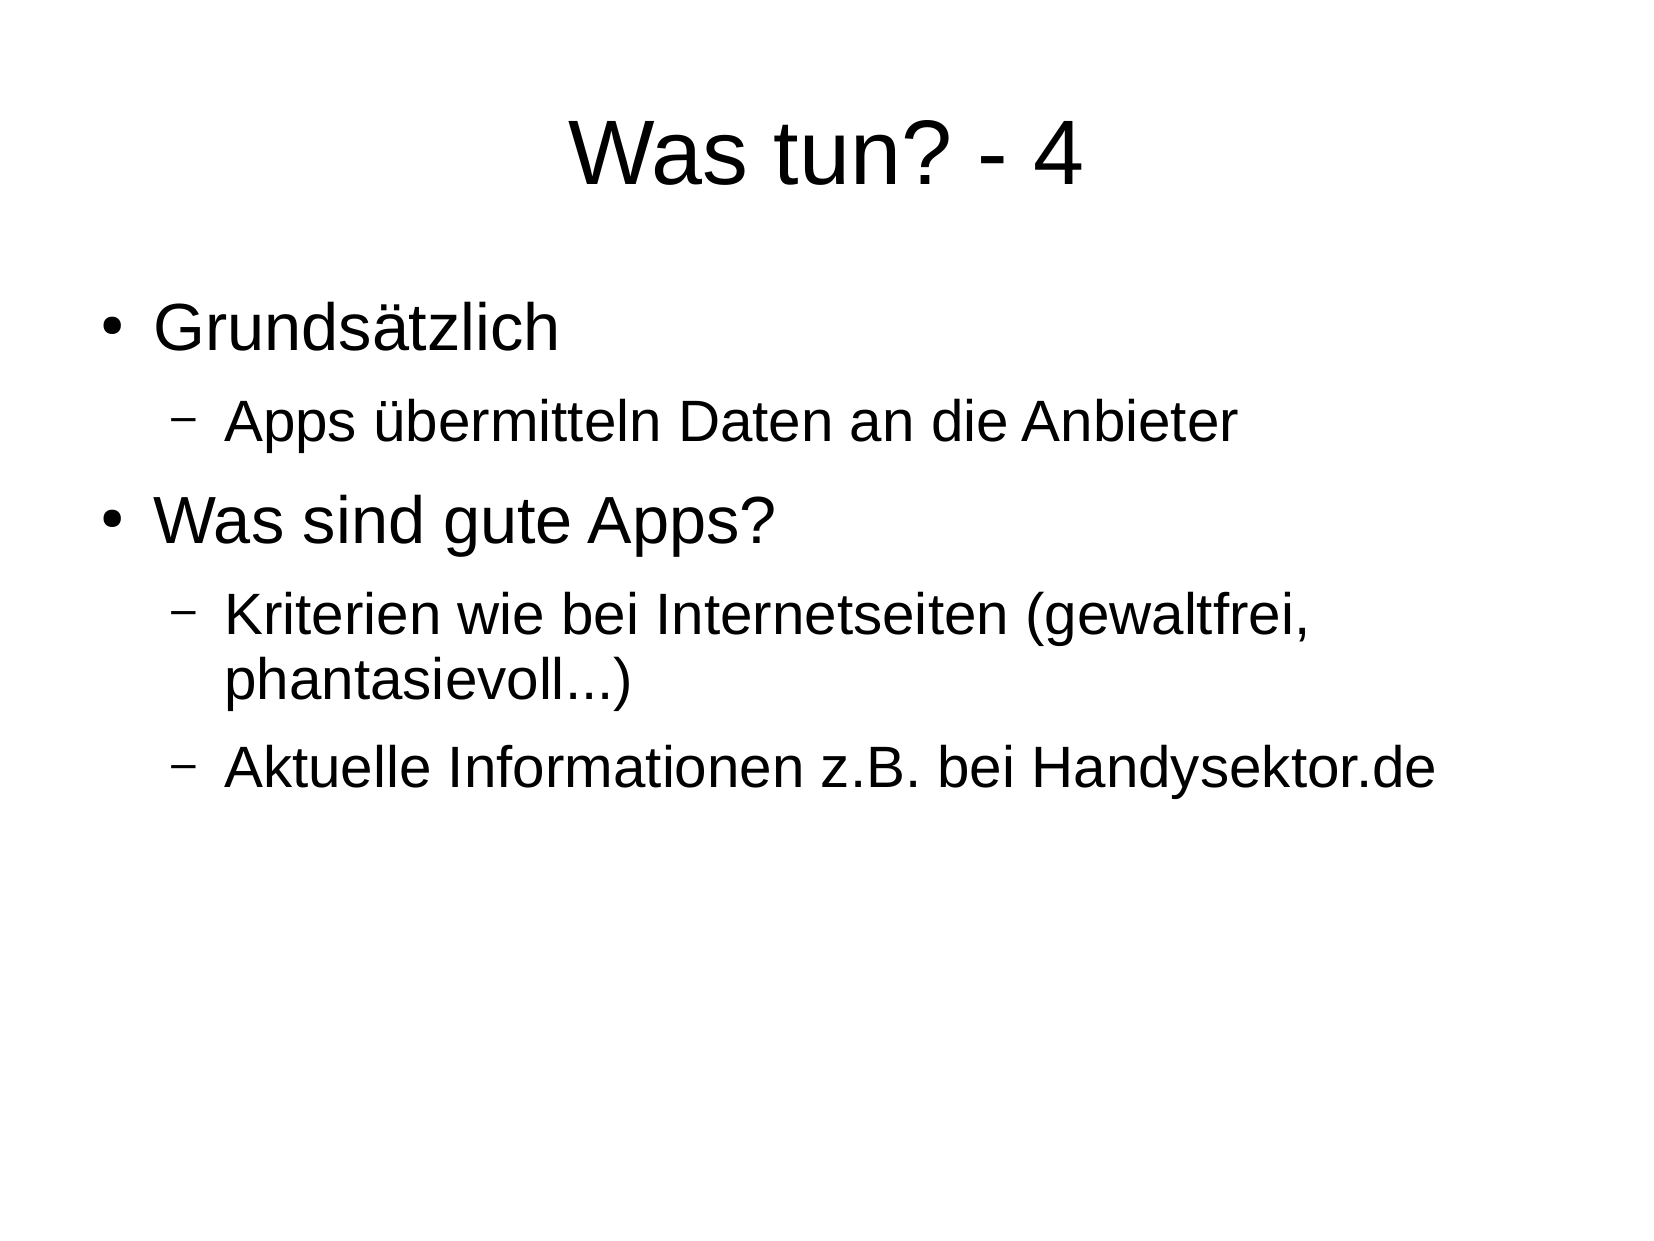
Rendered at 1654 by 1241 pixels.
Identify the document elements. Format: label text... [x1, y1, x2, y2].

title Was tun? - 4 [82, 49, 1571, 257]
list Grundsätzlich Apps übermitteln Daten an die Anbieter Was sind gute Apps? Kriterien wie bei Internetseiten (gewaltfrei, phantasievoll...) Aktuelle Informationen z.B. bei Handysektor.de [82, 290, 1571, 1010]
